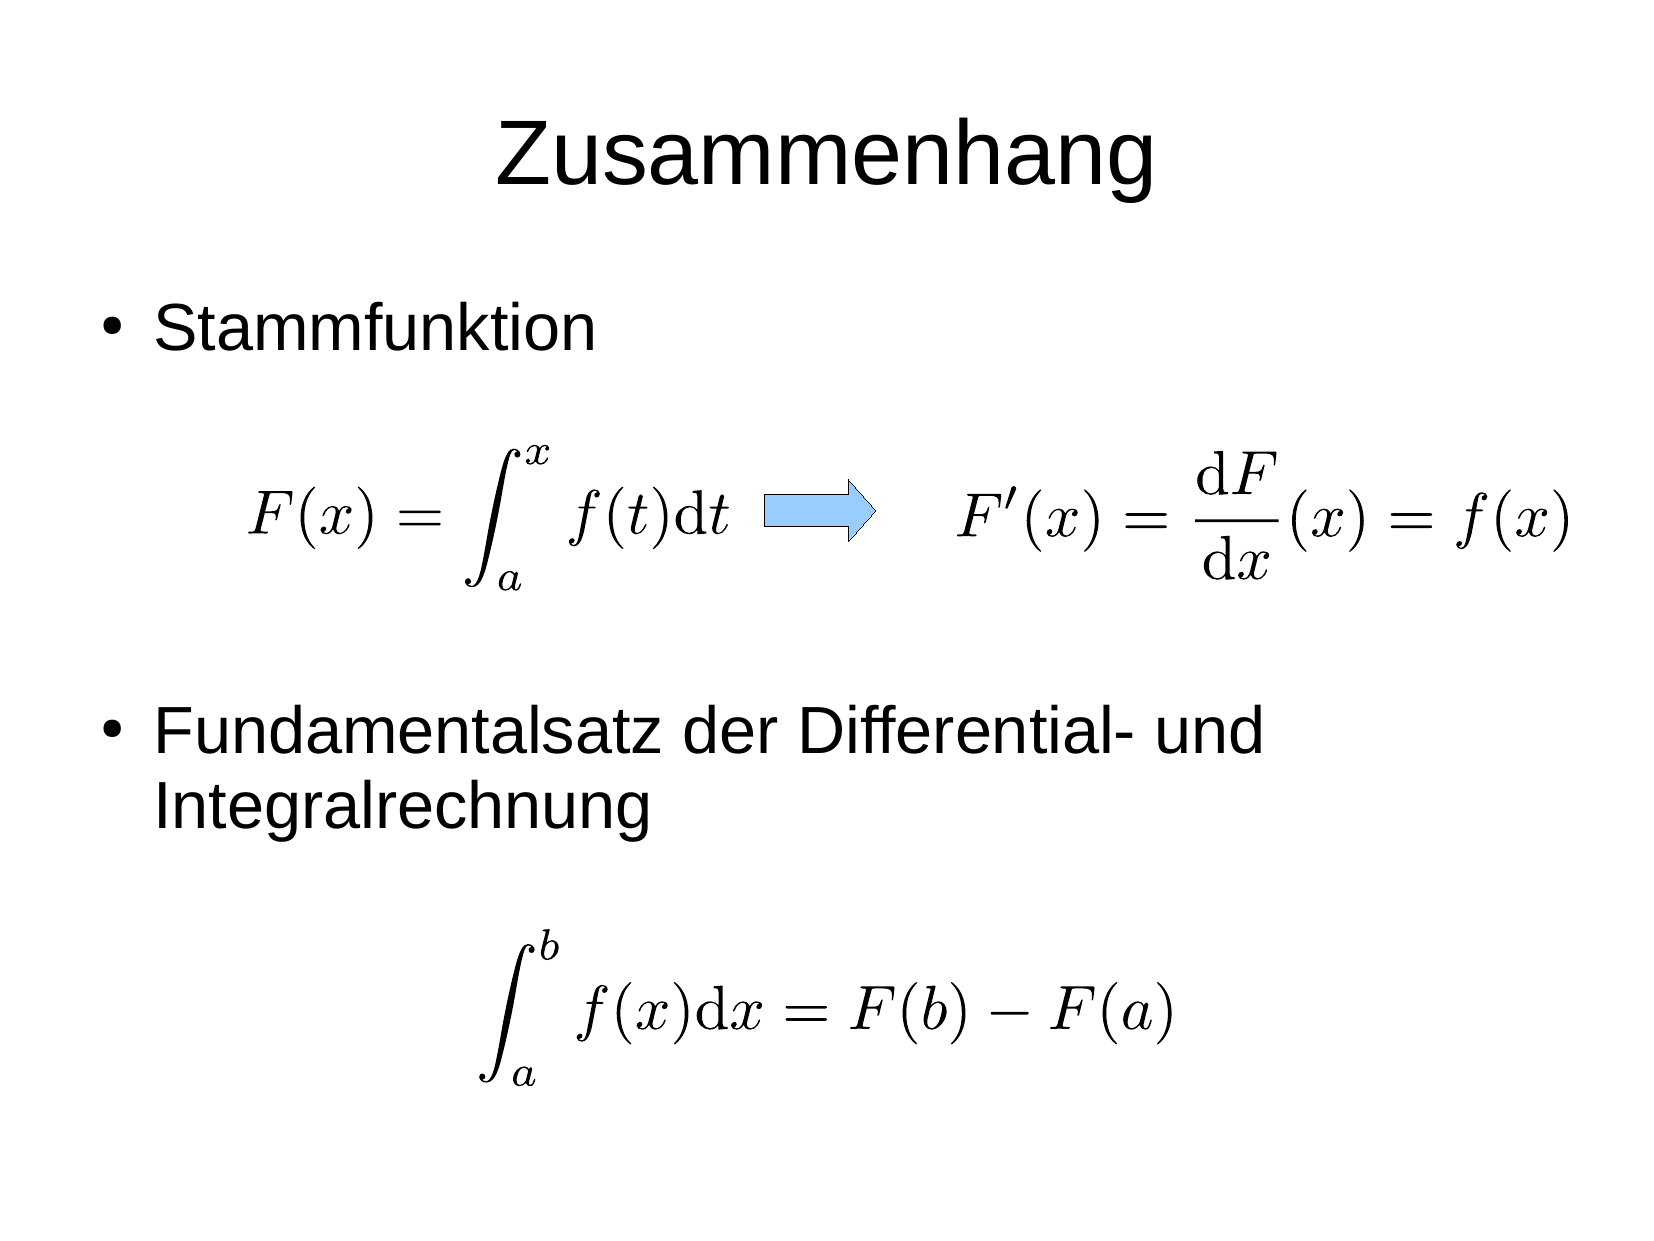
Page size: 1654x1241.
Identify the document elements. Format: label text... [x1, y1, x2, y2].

text_box [764, 479, 876, 542]
list Stammfunktion Fundamentalsatz der Differential- und Integralrechnung [82, 290, 1571, 1010]
text_box [954, 450, 1575, 580]
text_box [475, 929, 1178, 1087]
text_box [245, 444, 731, 591]
title Zusammenhang [82, 49, 1571, 257]
